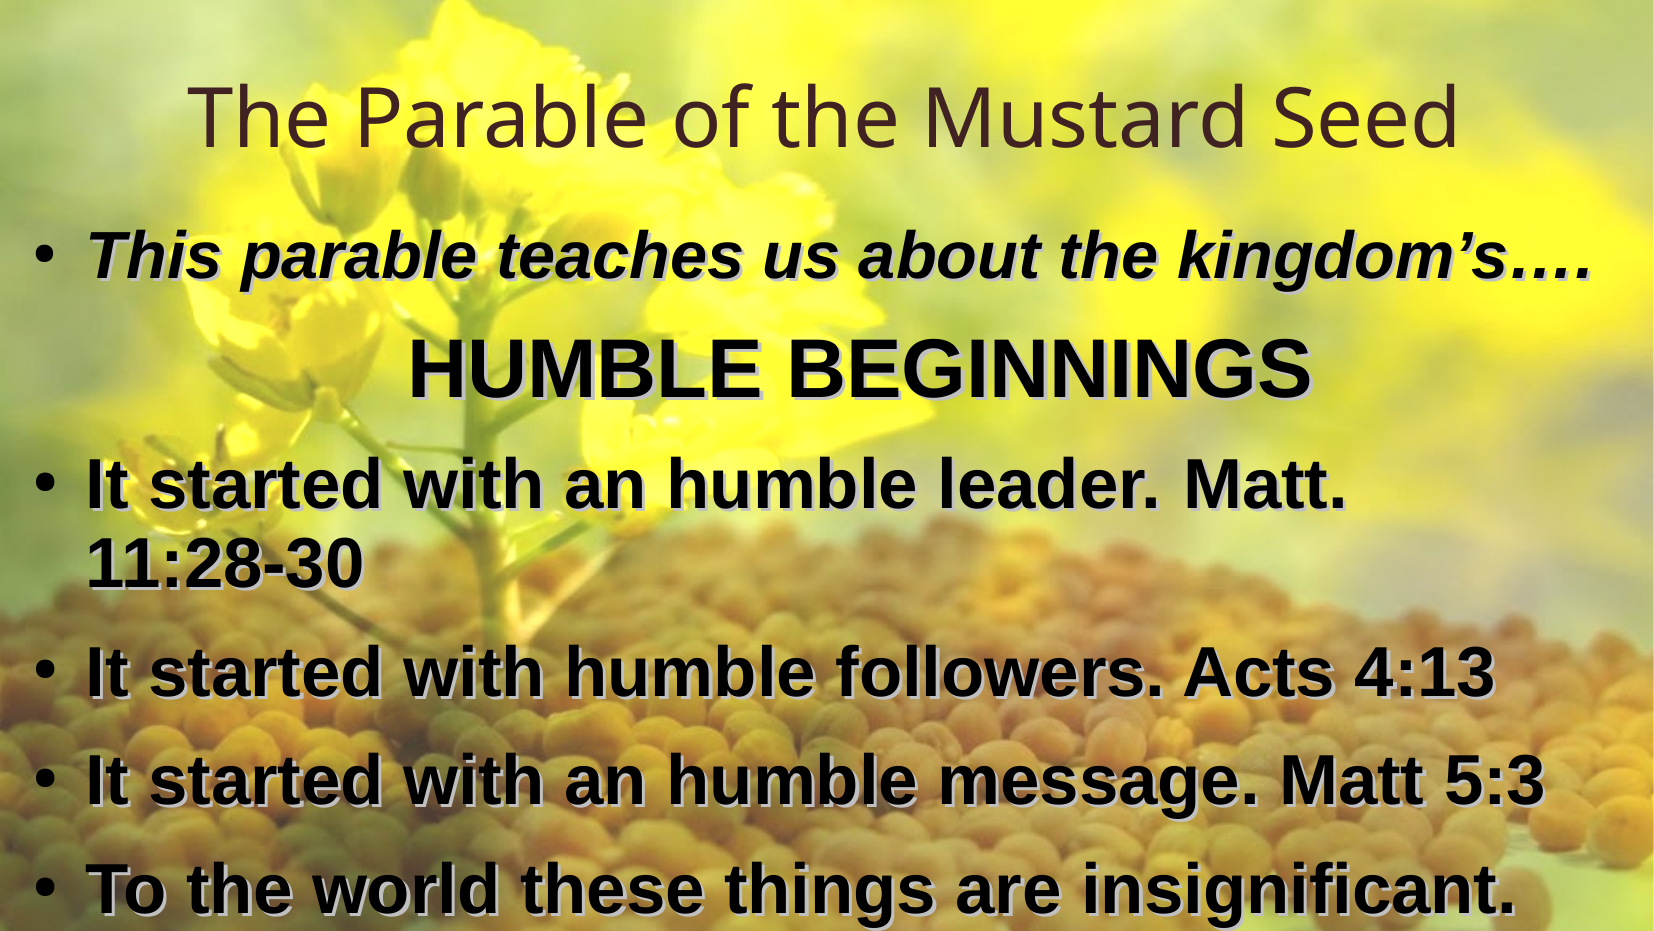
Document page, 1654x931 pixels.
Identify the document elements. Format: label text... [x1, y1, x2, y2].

list This parable teaches us about the kingdom’s…. HUMBLE BEGINNINGS It started with an humble leader. Matt. 11:28-30 It started with humble followers. Acts 4:13 It started with an humble message. Matt 5:3 To the world these things are insignificant. [15, 217, 1636, 931]
picture [0, 0, 1654, 931]
title The Parable of the Mustard Seed [15, 16, 1636, 213]
